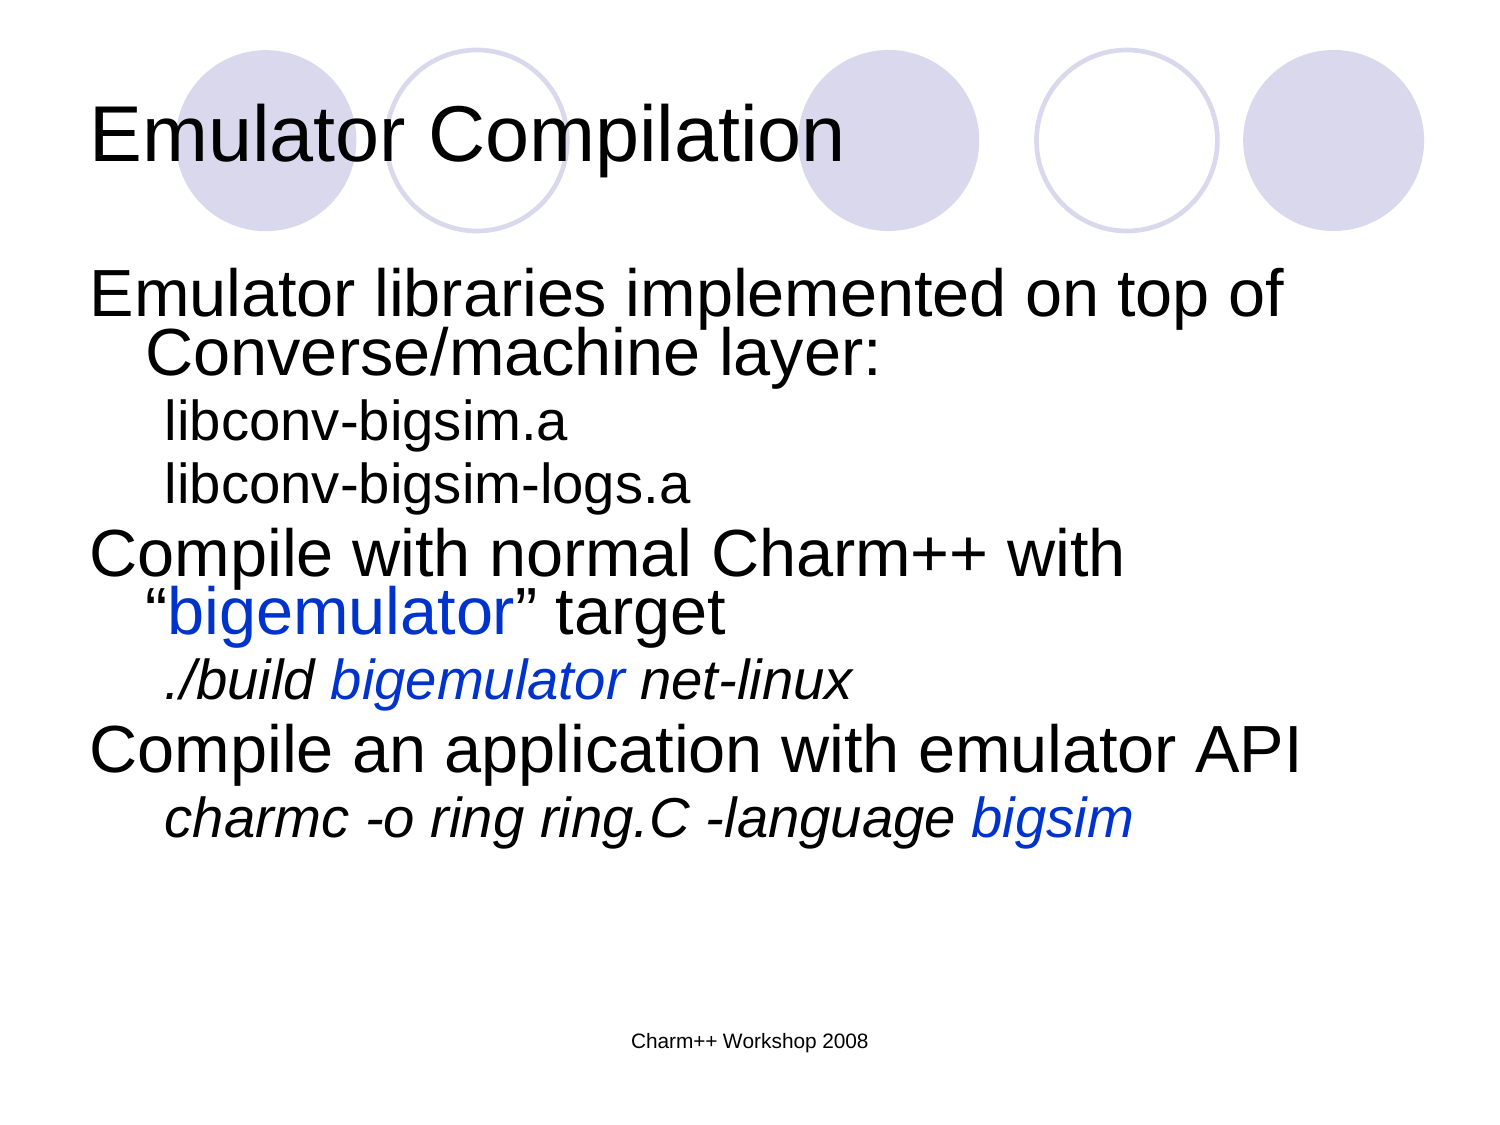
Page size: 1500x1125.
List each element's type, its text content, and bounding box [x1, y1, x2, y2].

title Emulator Compilation [75, 45, 1426, 233]
list Emulator libraries implemented on top of Converse/machine layer: libconv-bigsim.a libconv-bigsim-logs.a Compile with normal Charm++ with “bigemulator” target ./build bigemulator net-linux Compile an application with emulator API charmc -o ring ring.C -language bigsim [75, 262, 1426, 1006]
